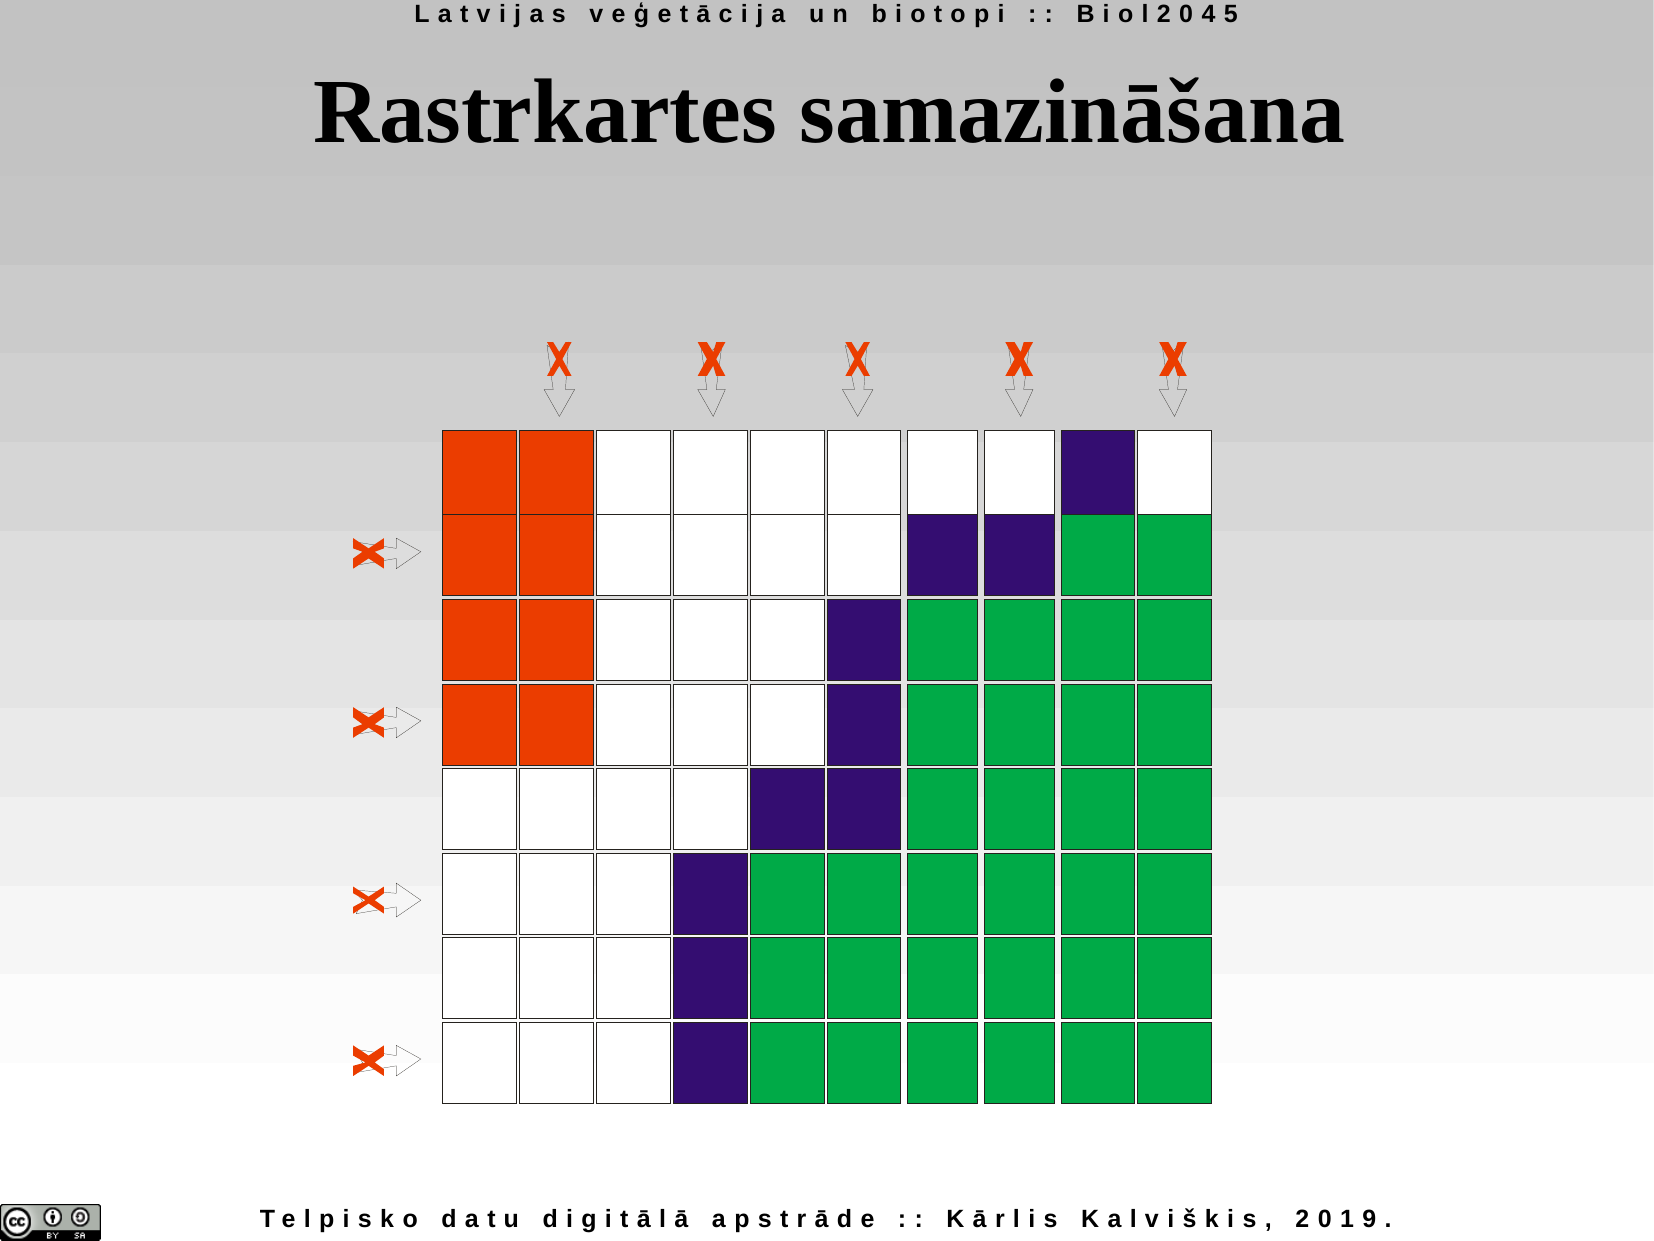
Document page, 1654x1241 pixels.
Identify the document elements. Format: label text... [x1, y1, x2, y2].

picture [0, 0, 1654, 1241]
title Rastrkartes samazināšana [34, 61, 1626, 296]
